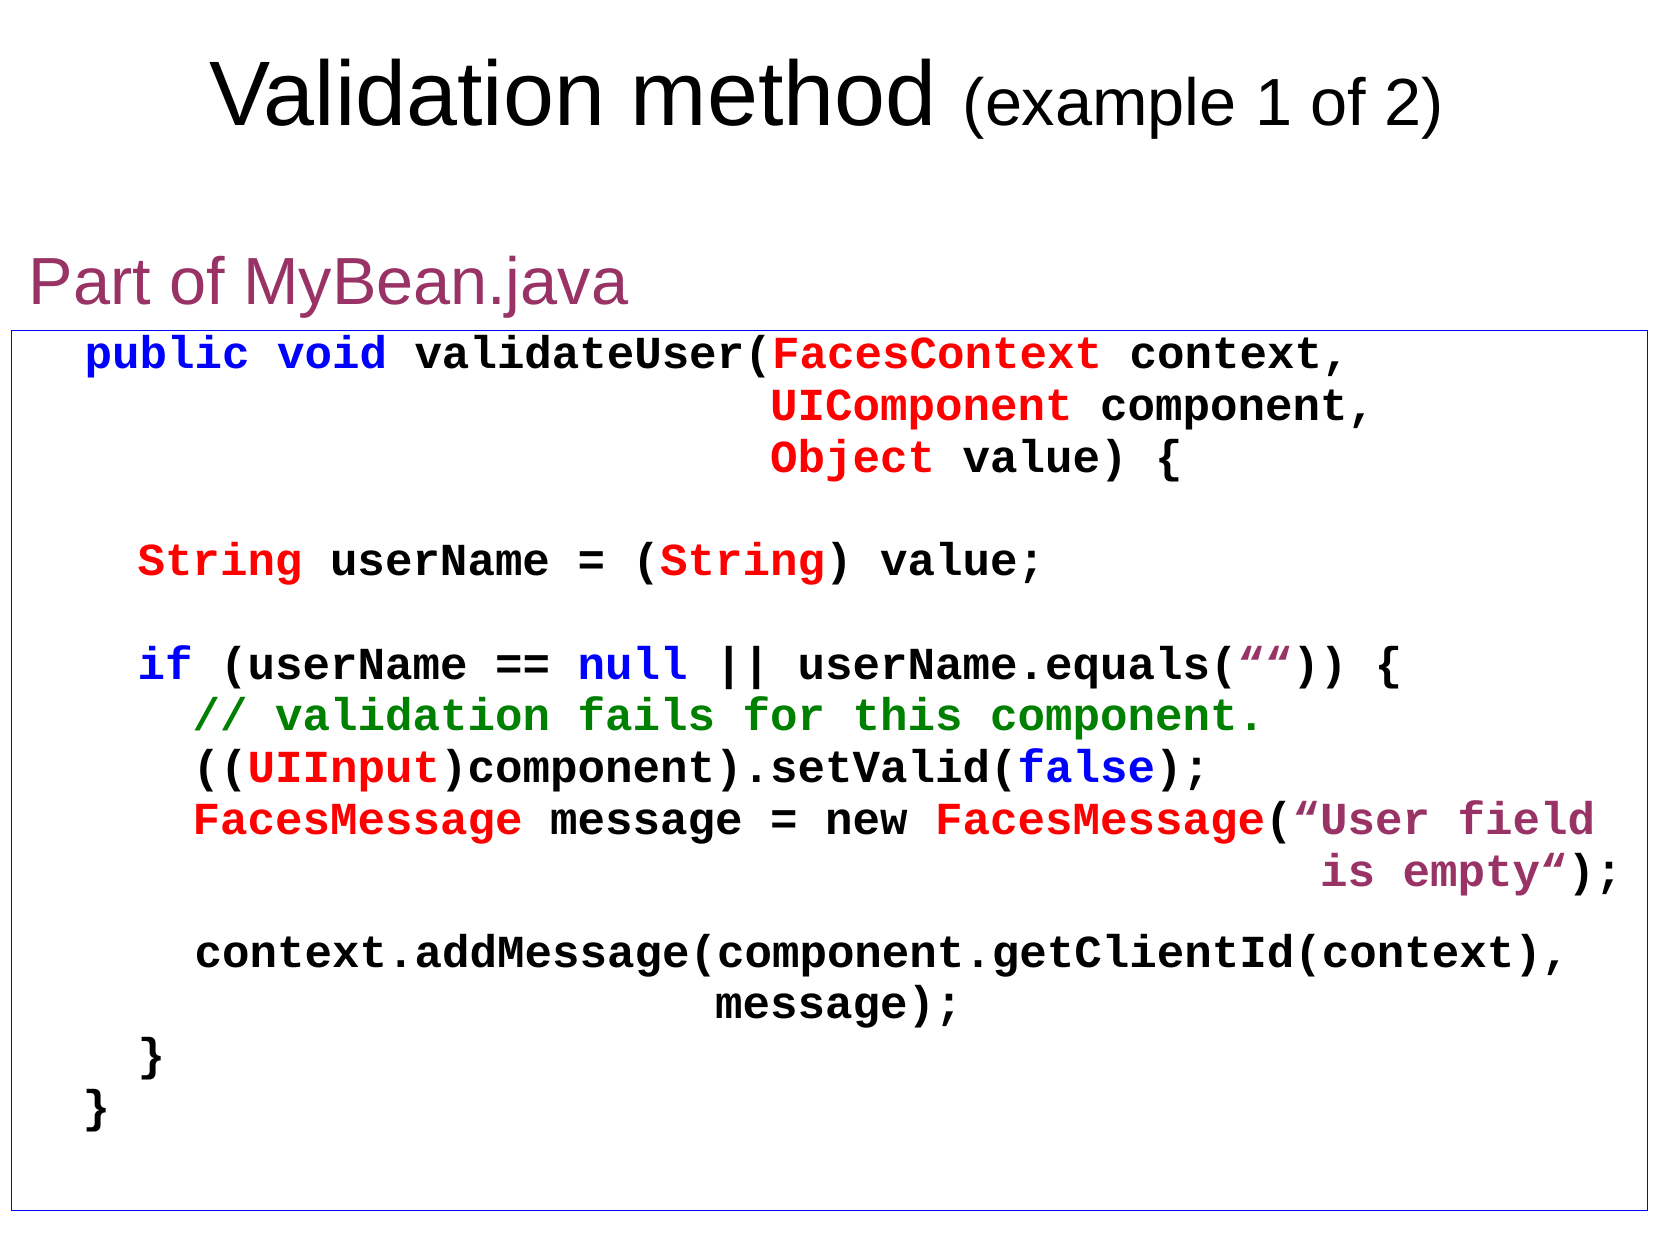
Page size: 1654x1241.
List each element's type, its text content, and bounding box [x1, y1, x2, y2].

text_box Part of MyBean.java [11, 244, 975, 319]
title Validation method (example 1 of 2) [82, 33, 1571, 154]
list public void validateUser(FacesContext context, UIComponent component, Object value) { String userName = (String) value; if (userName == null || userName.equals(““)) { // validation fails for this component. ((UIInput)component).setValid(false); FacesMessage message = new FacesMessage(“User field is empty“); context.addMessage(component.getClientId(context), message); } } [11, 330, 1648, 1211]
